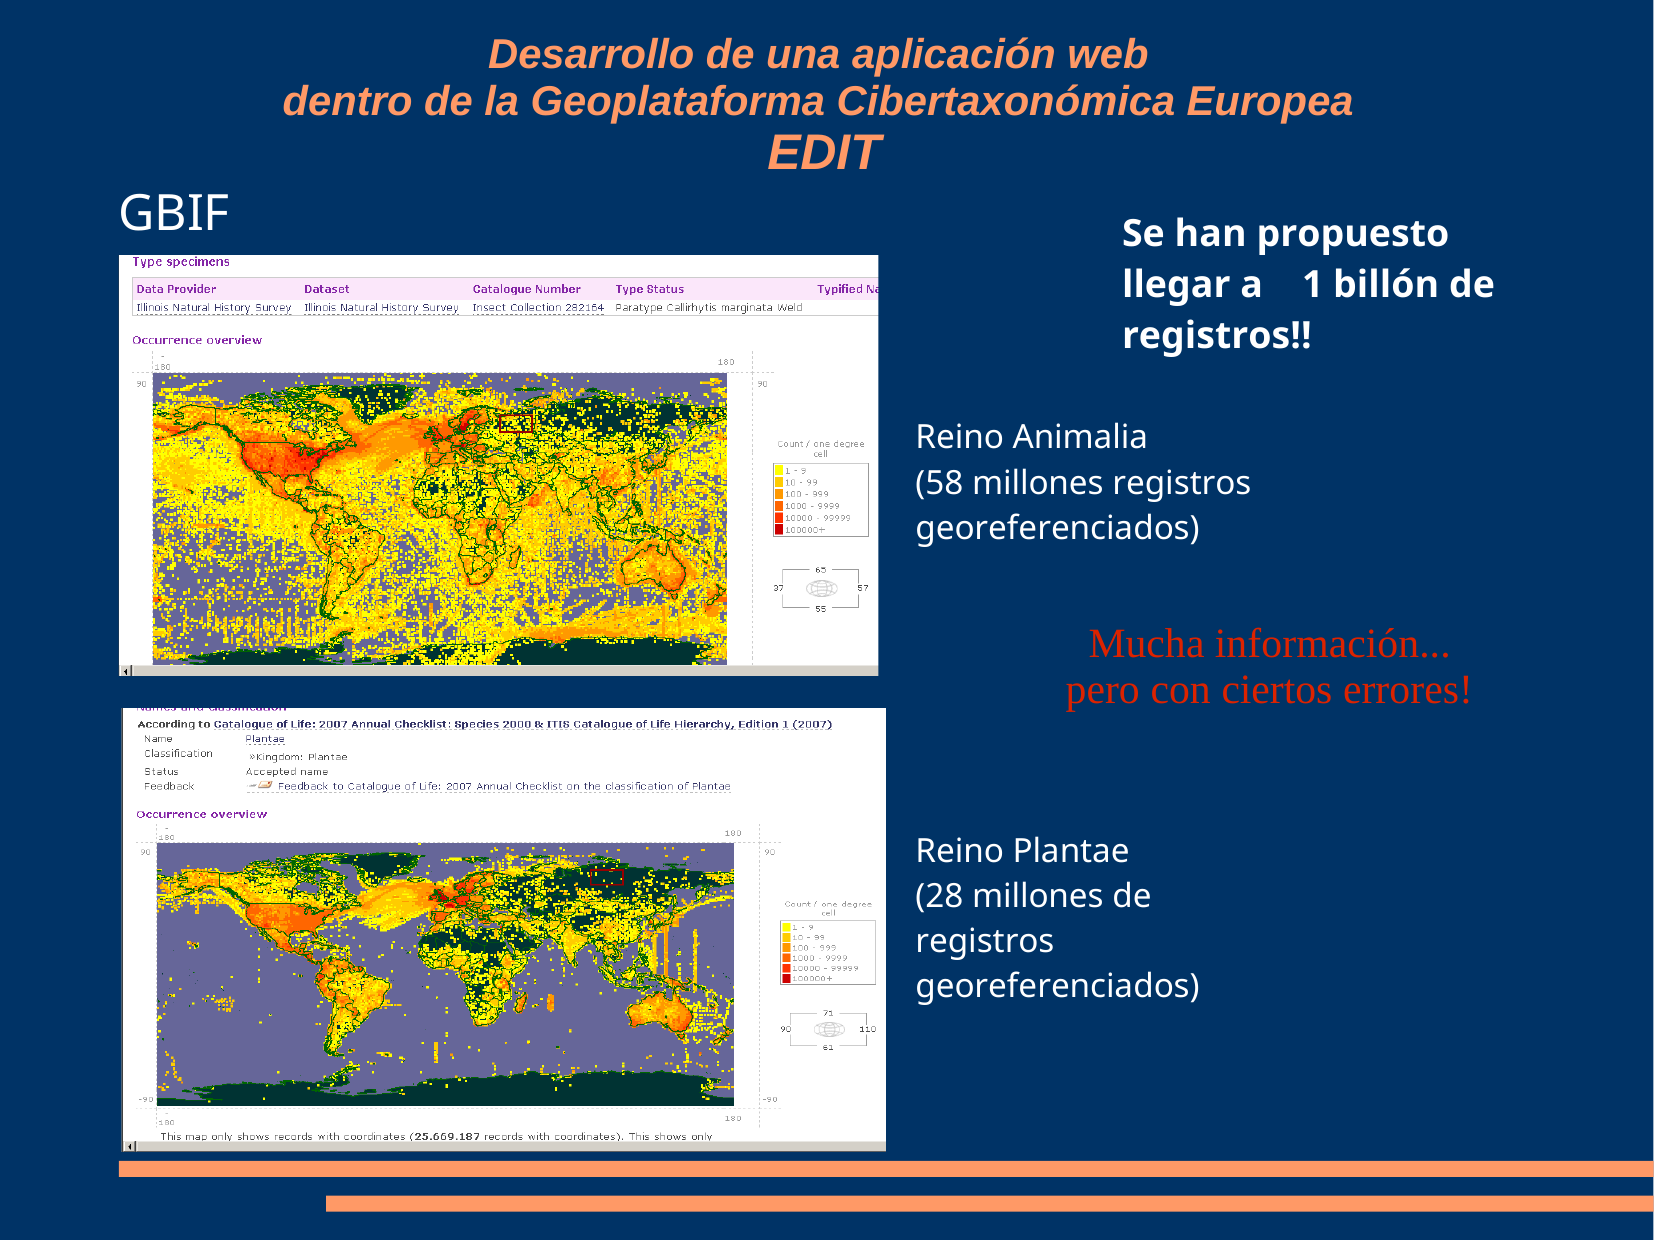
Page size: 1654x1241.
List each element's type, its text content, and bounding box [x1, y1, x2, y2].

text_box Se han propuesto llegar a 1 billón de registros!! [1122, 206, 1506, 348]
picture [118, 255, 886, 680]
text_box Mucha información... pero con ciertos errores! [1033, 620, 1506, 715]
text_box GBIF [118, 177, 414, 240]
text_box Reino Animalia (58 millones registros georeferenciados) [915, 413, 1270, 538]
text_box Reino Plantae (28 millones de registros georeferenciados) [915, 826, 1211, 993]
title Desarrollo de una aplicación web dentro de la Geoplataforma Cibertaxonómica Europea EDIT [118, 29, 1531, 182]
picture [121, 708, 886, 1152]
